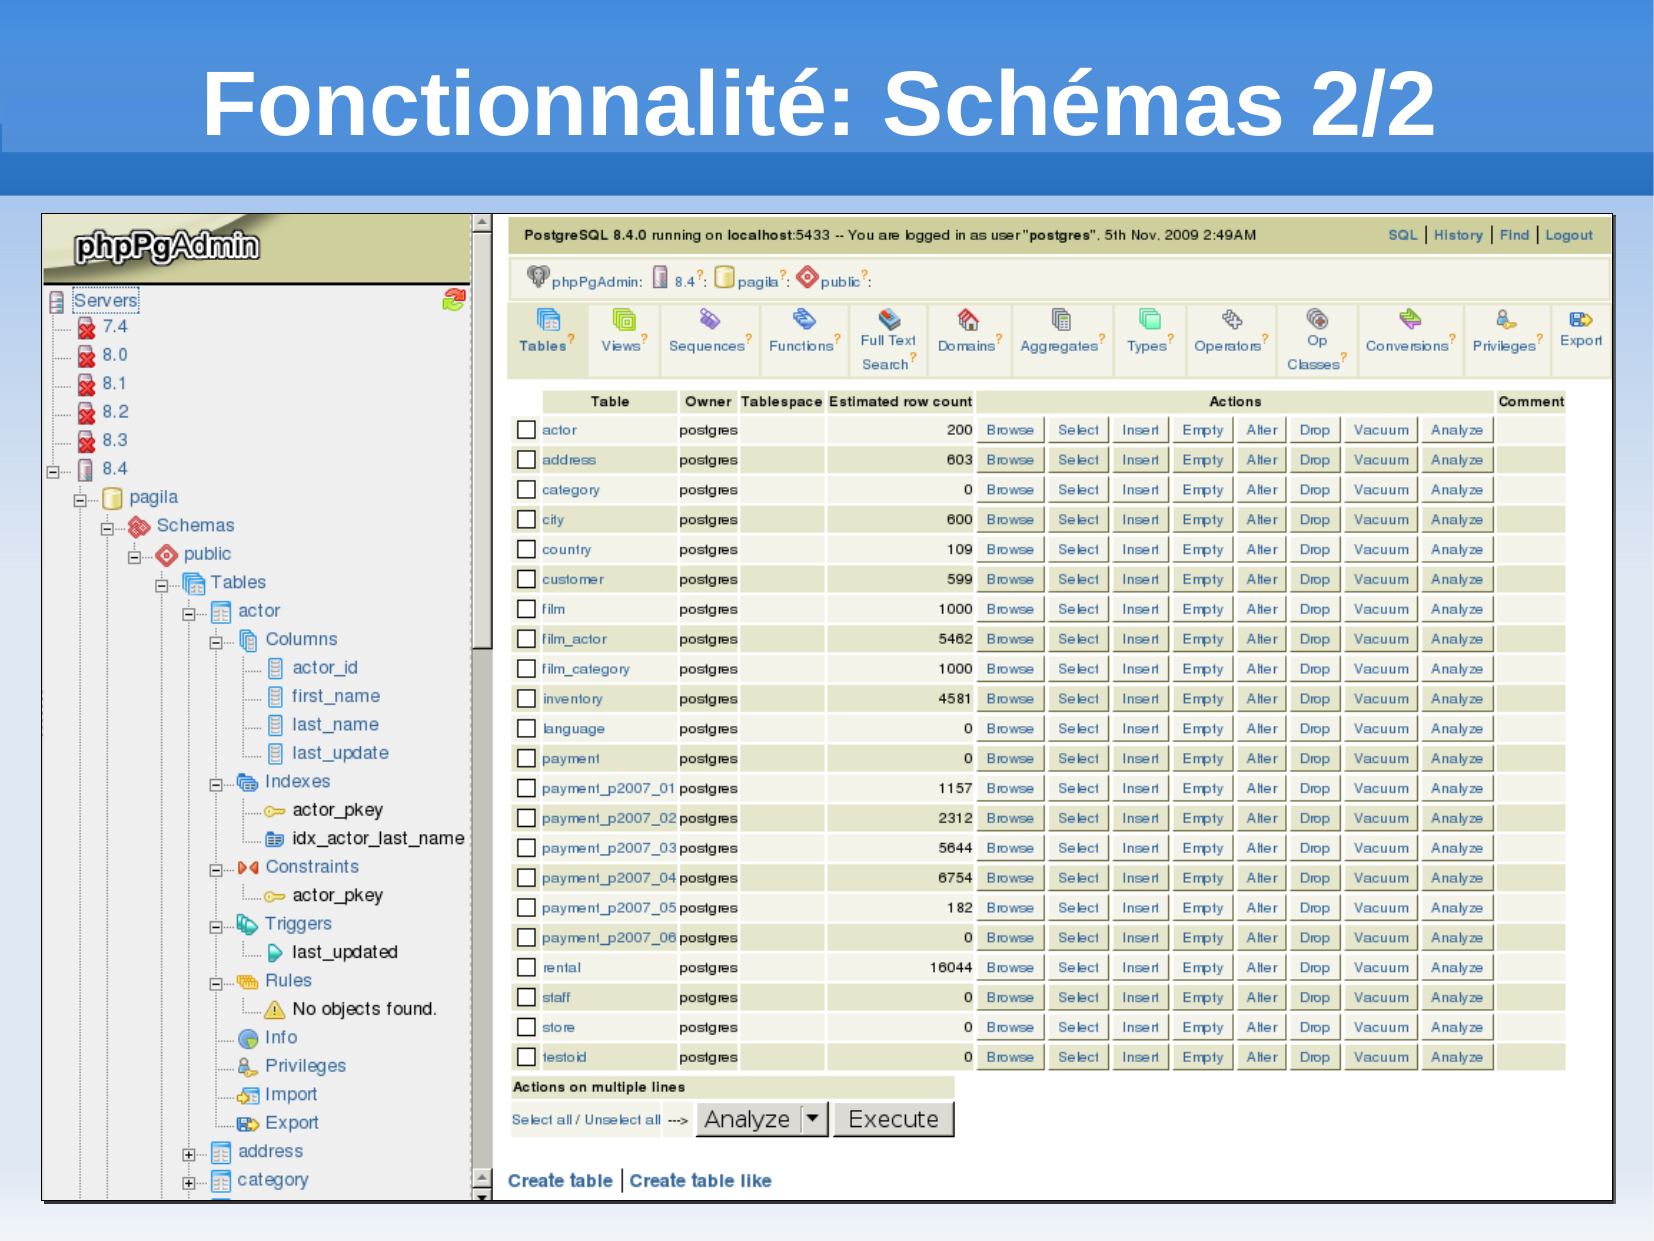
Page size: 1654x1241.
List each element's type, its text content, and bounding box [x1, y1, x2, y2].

title Fonctionnalité: Schémas 2/2 [76, 7, 1565, 200]
picture [0, 0, 1654, 1241]
